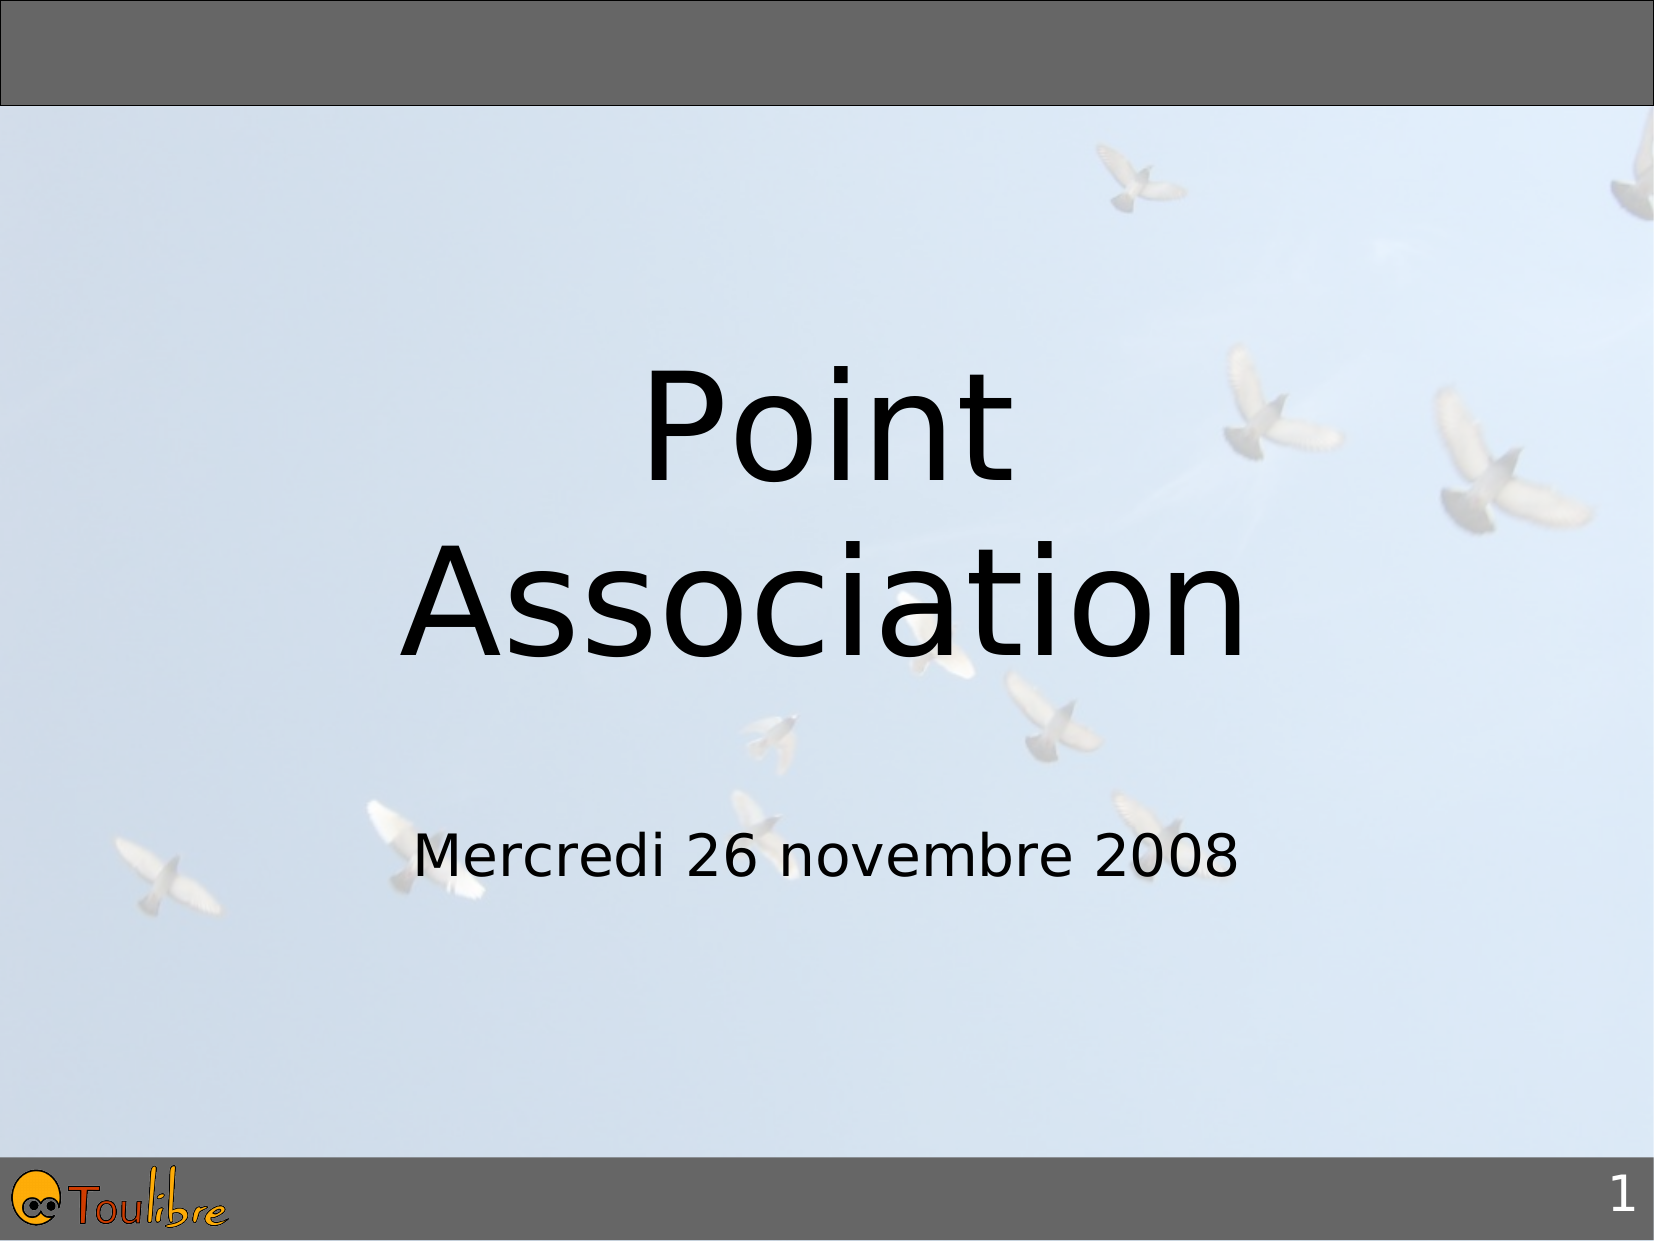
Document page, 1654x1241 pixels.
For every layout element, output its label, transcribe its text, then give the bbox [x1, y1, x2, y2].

text_box Point Association Mercredi 26 novembre 2008 [0, 334, 1654, 898]
picture [11, 1165, 229, 1228]
